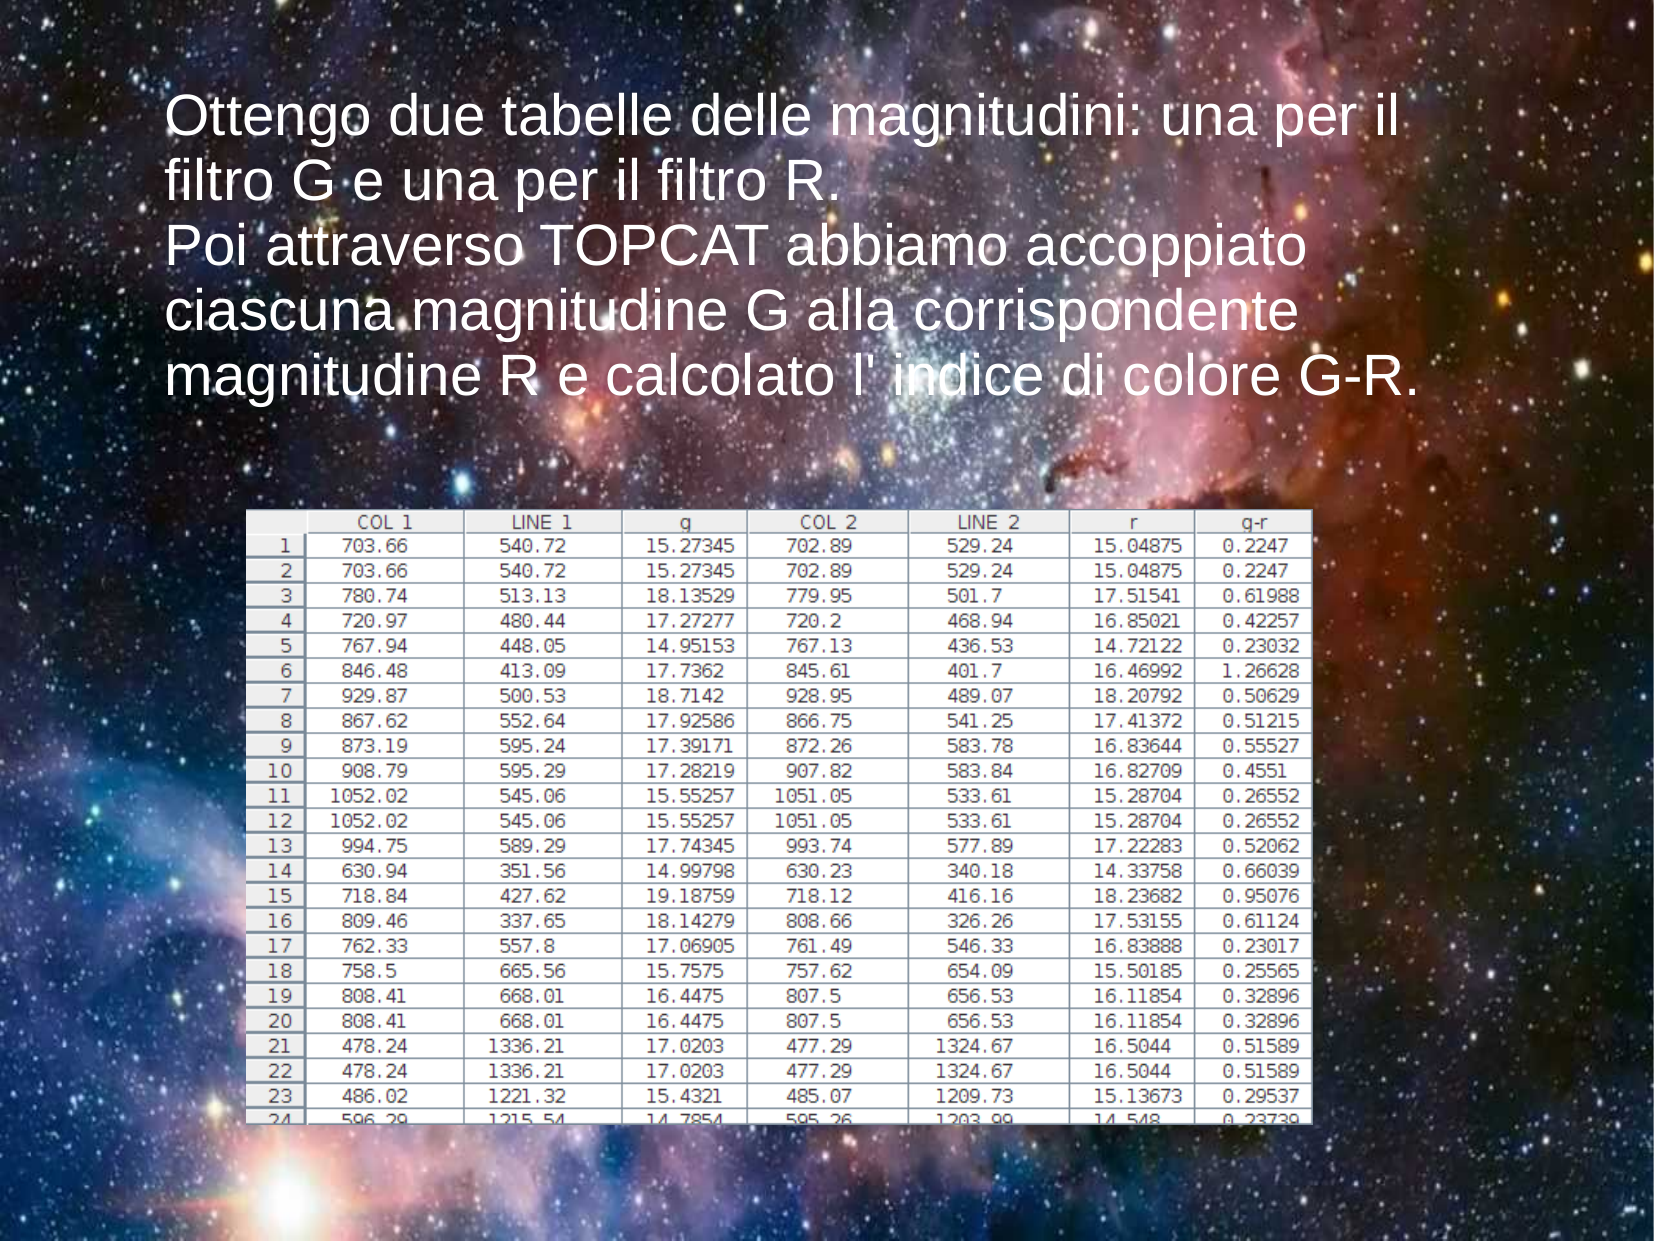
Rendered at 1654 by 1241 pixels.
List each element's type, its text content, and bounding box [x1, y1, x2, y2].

picture [0, 0, 1654, 1241]
text_box Ottengo due tabelle delle magnitudini: una per il filtro G e una per il filtro R. Poi attraverso TOPCAT abbiamo accoppiato ciascuna magnitudine G alla corrispondente magnitudine R e calcolato l' indice di colore G-R. [150, 75, 1501, 471]
